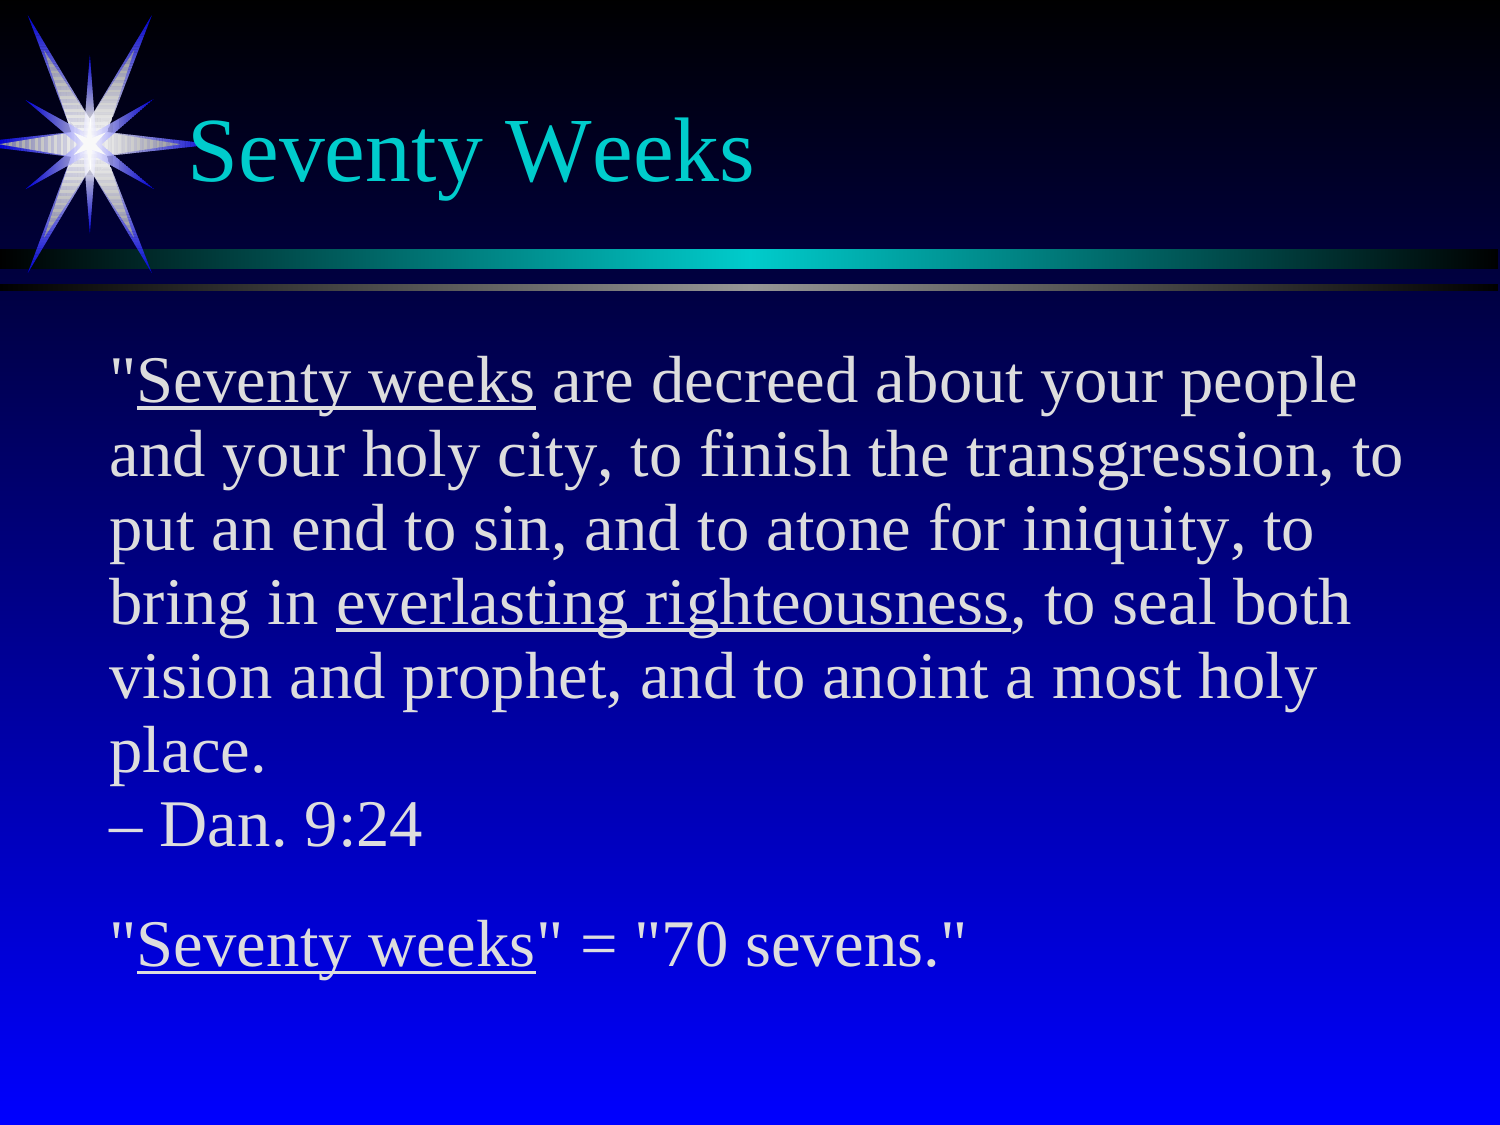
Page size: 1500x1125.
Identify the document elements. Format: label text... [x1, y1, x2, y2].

text_box "Seventy weeks are decreed about your people and your holy city, to finish the transgression, to put an end to sin, and to atone for iniquity, to bring in everlasting righteousness, to seal both vision and prophet, and to anoint a most holy place. – Dan. 9:24 [94, 335, 1445, 869]
text_box "Seventy weeks" = "70 sevens." [94, 900, 1445, 989]
title Seventy Weeks [187, 56, 1463, 244]
